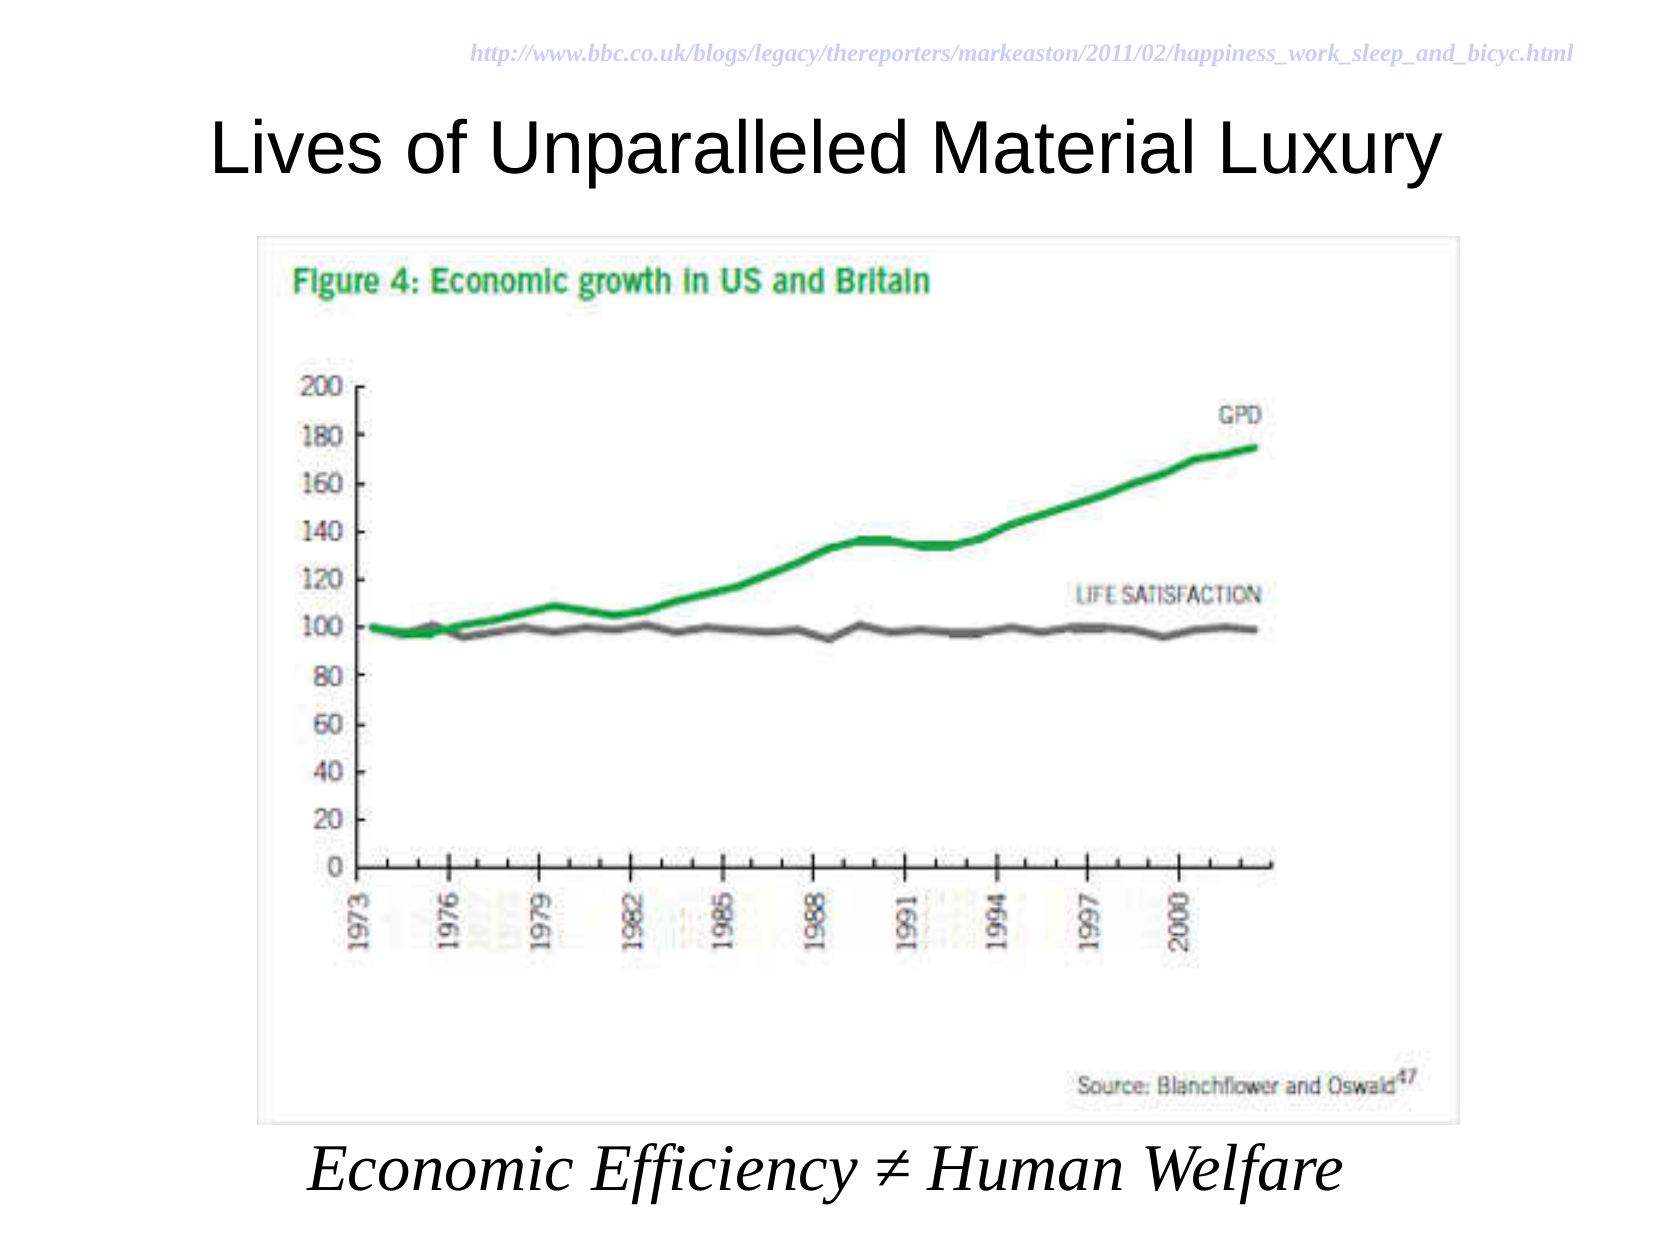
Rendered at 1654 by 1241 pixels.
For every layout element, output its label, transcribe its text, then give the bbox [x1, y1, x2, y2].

text_box Economic Efficiency ≠ Human Welfare [0, 1118, 1653, 1217]
text_box Lives of Unparalleled Material Luxury [0, 44, 1653, 252]
picture [257, 236, 1460, 1125]
text_box http://www.bbc.co.uk/blogs/legacy/thereporters/markeaston/2011/02/happiness_work_sleep_and_bicyc.html [411, 32, 1635, 89]
